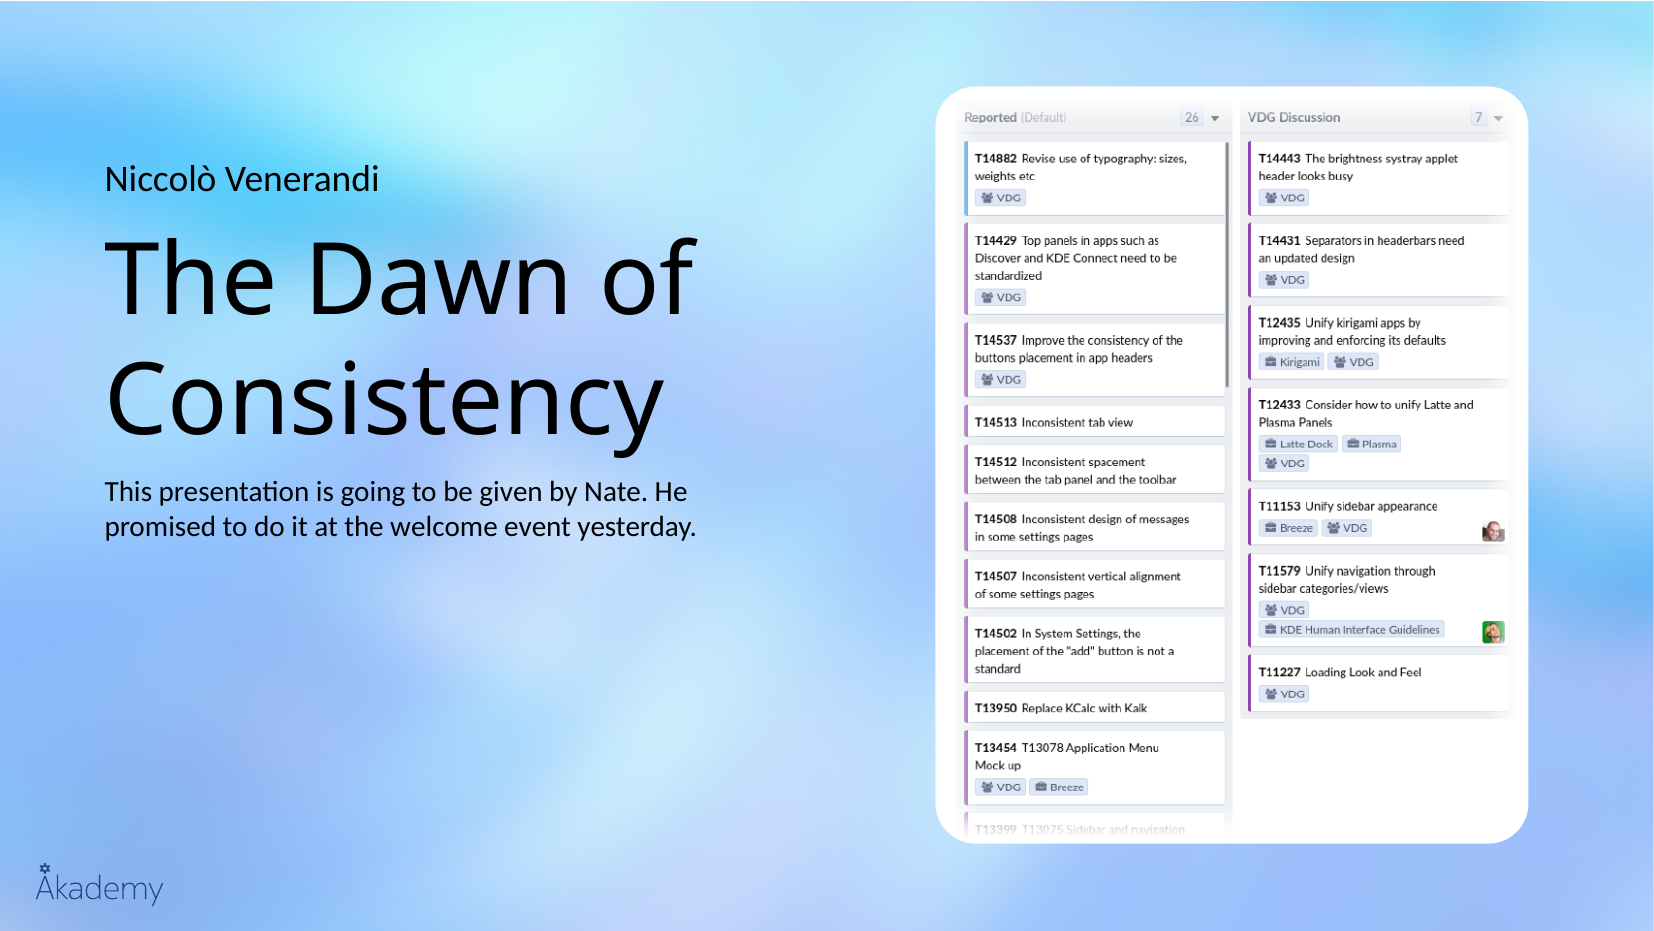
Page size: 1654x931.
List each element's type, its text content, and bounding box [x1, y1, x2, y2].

picture [0, 1, 1654, 931]
text_box This presentation is going to be given by Nate. He promised to do it at the welcome event yesterday. [89, 464, 780, 551]
text_box The Dawn of Consistency [89, 206, 780, 464]
text_box Niccolò Venerandi [89, 146, 396, 207]
